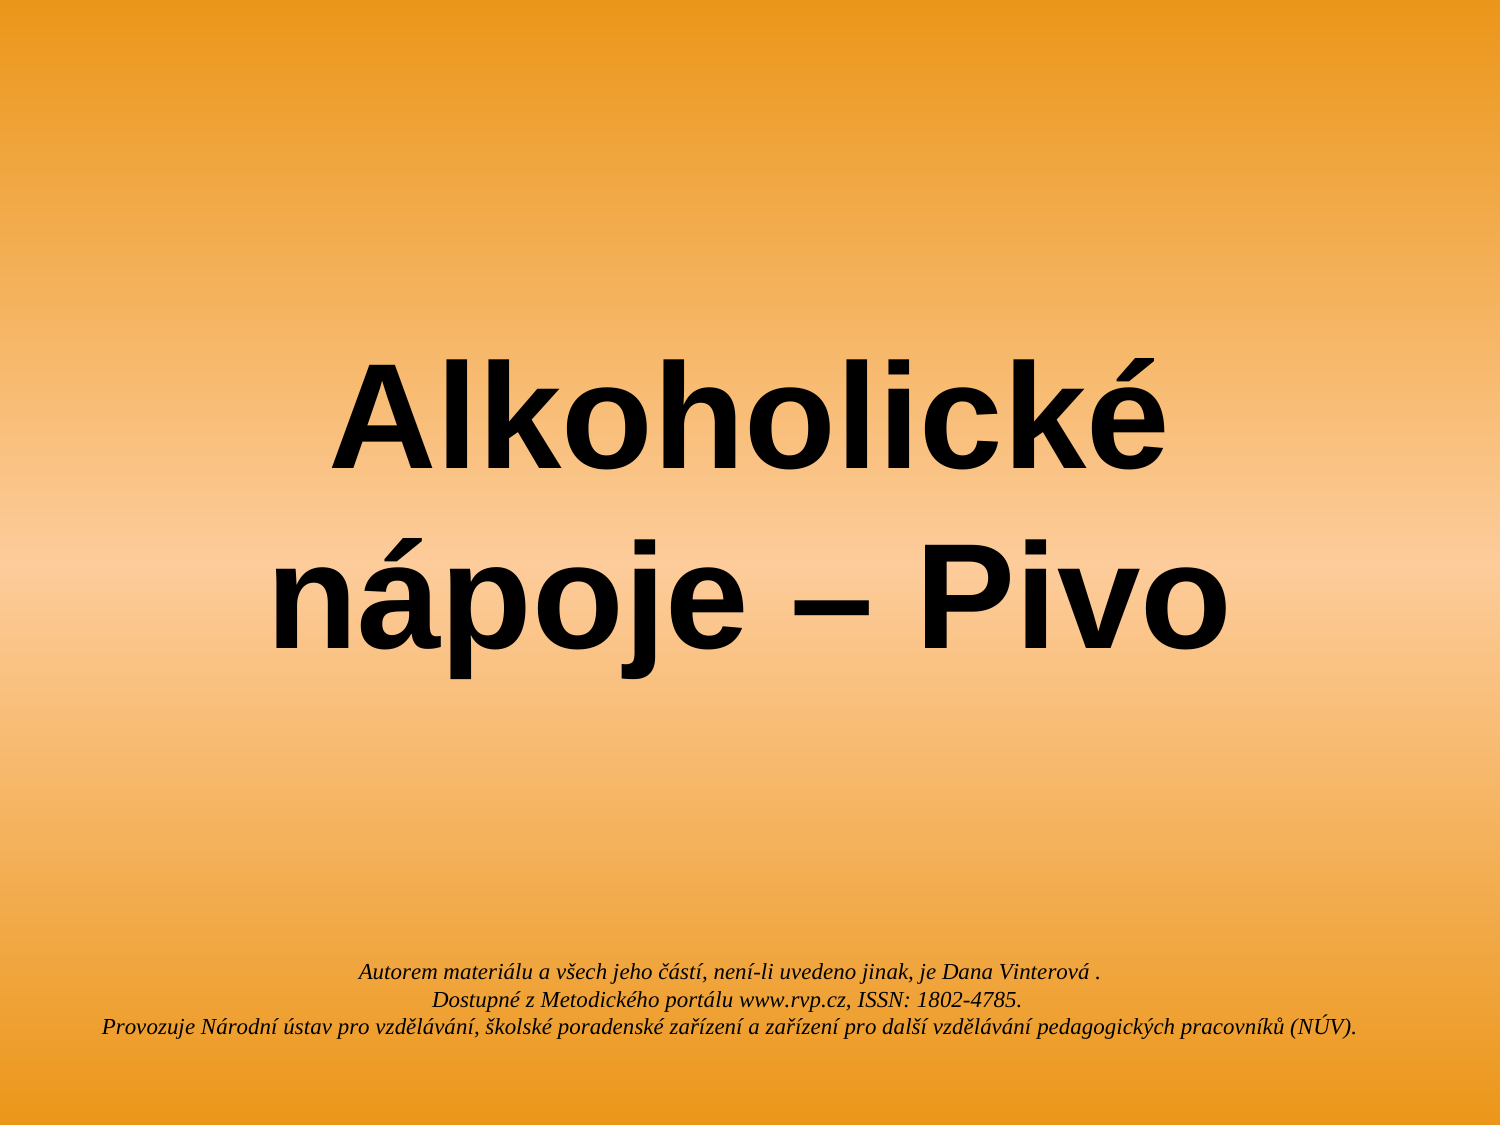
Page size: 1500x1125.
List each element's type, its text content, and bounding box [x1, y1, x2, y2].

title Alkoholické nápoje – Pivo [105, 152, 1395, 844]
text_box Autorem materiálu a všech jeho částí, není-li uvedeno jinak, je Dana Vinterová . Dostupné z Metodického portálu www.rvp.cz, ISSN: 1802-4785. Provozuje Národní ústav pro vzdělávání, školské poradenské zařízení a zařízení pro další vzdělávání pedagogických pracovníků (NÚV). [73, 949, 1388, 1048]
